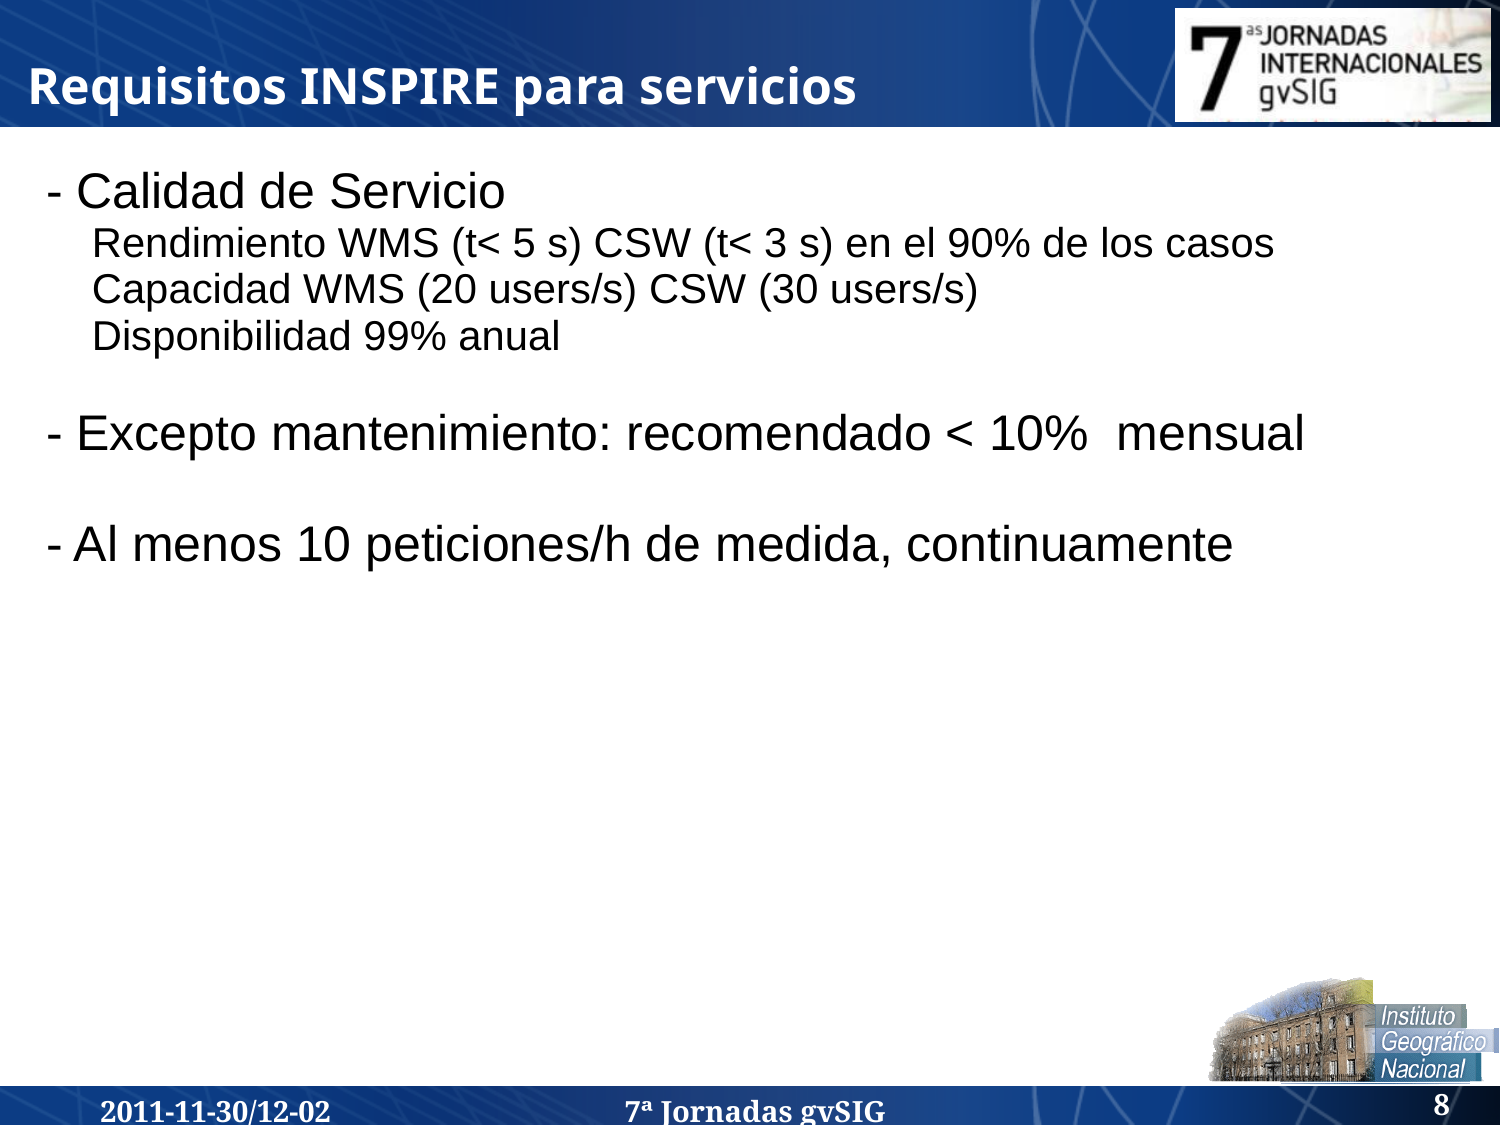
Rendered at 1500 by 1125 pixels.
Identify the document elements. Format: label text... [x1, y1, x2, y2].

text_box - Calidad de Servicio Rendimiento WMS (t< 5 s) CSW (t< 3 s) en el 90% de los casos Capacidad WMS (20 users/s) CSW (30 users/s) Disponibilidad 99% anual - Excepto mantenimiento: recomendado < 10% mensual - Al menos 10 peticiones/h de medida, continuamente [31, 156, 1465, 973]
picture [0, 0, 1500, 127]
picture [0, 968, 1500, 1125]
text_box Requisitos INSPIRE para servicios [0, 43, 1275, 107]
